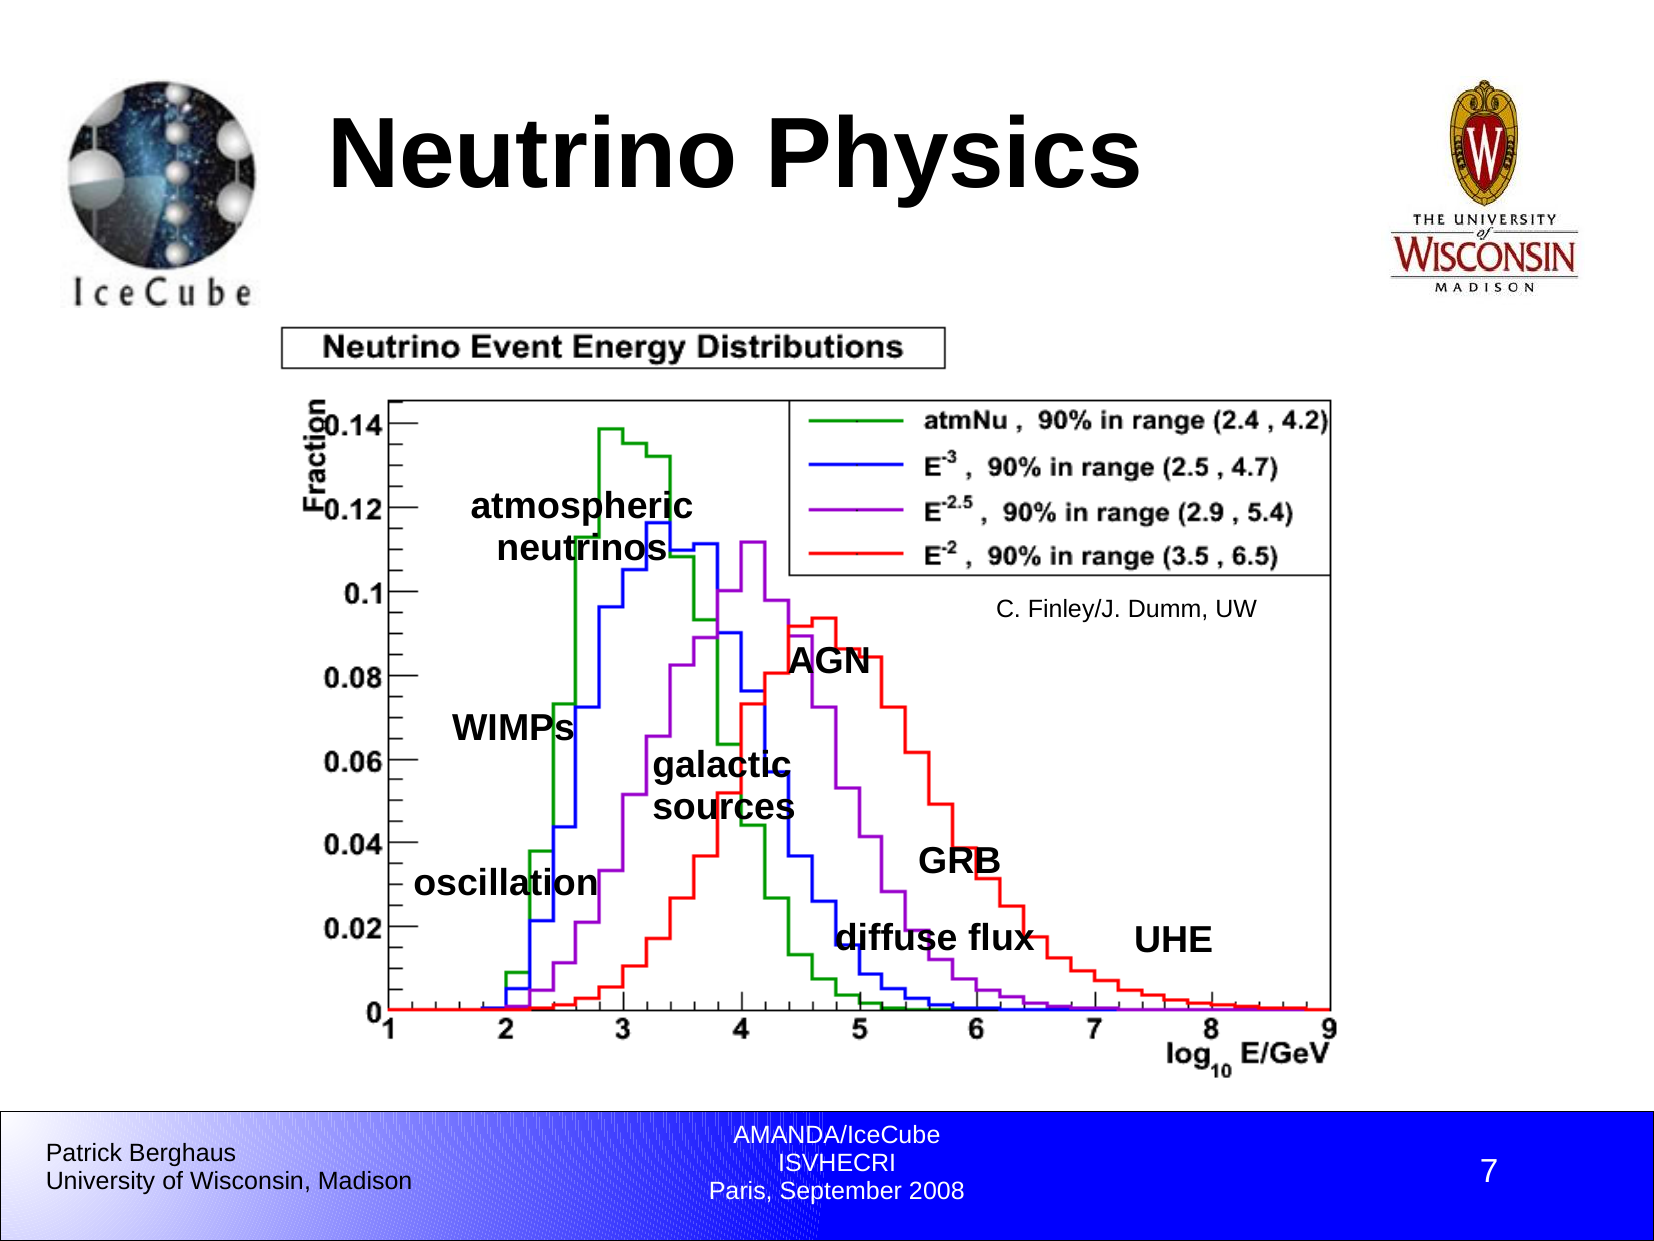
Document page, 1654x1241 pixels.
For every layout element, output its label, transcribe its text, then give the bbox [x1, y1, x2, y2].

picture [1381, 76, 1585, 310]
text_box galactic sources [637, 736, 878, 880]
text_box atmospheric neutrinos [455, 476, 793, 621]
text_box diffuse flux [820, 909, 1128, 990]
picture [60, 78, 263, 308]
text_box oscillation [398, 854, 686, 935]
text_box AGN [773, 631, 923, 712]
picture [273, 324, 1445, 1087]
text_box C. Finley/J. Dumm, UW [981, 587, 1336, 647]
text_box WIMPs [437, 699, 641, 780]
text_box Neutrino Physics [312, 89, 1157, 256]
text_box UHE [1119, 911, 1265, 992]
text_box GRB [903, 832, 1054, 909]
